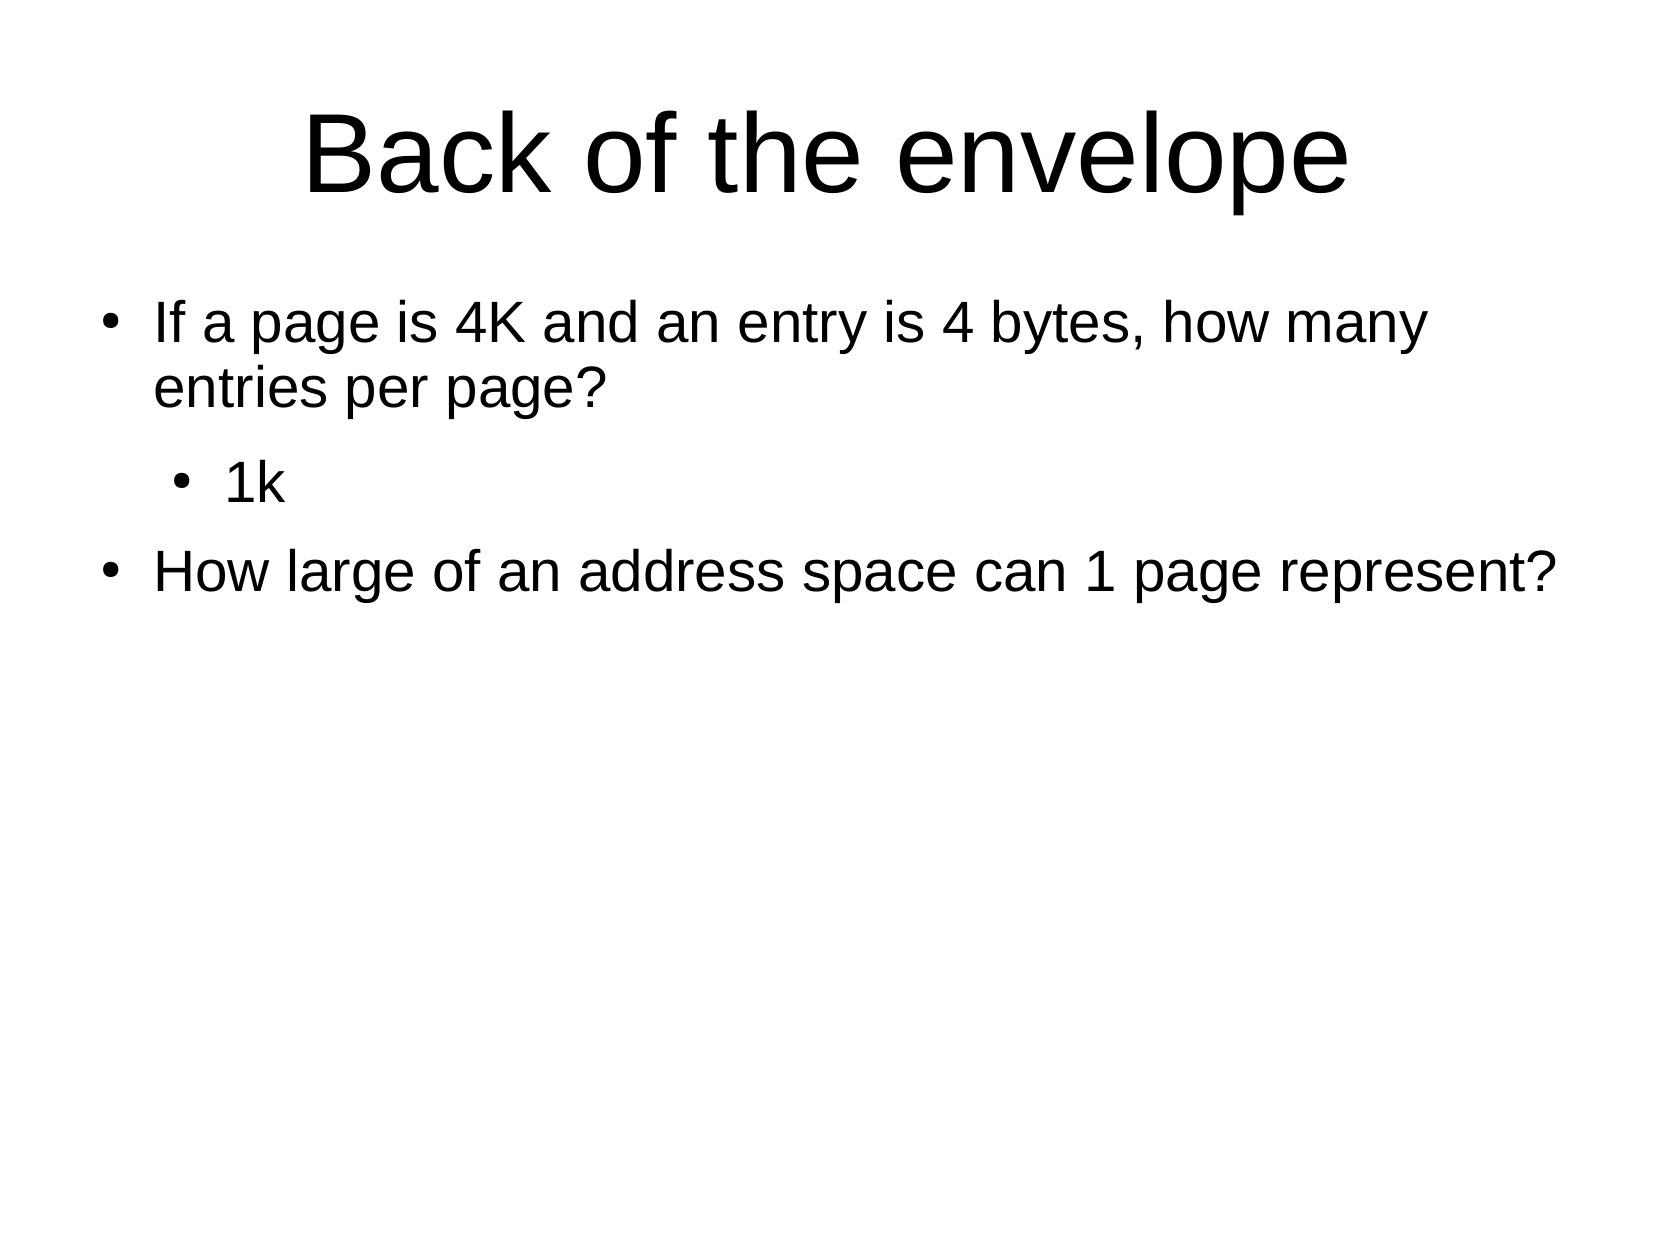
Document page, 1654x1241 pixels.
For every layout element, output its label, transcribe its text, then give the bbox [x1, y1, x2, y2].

list If a page is 4K and an entry is 4 bytes, how many entries per page? 1k How large of an address space can 1 page represent? [82, 290, 1571, 1010]
title Back of the envelope [82, 49, 1571, 257]
